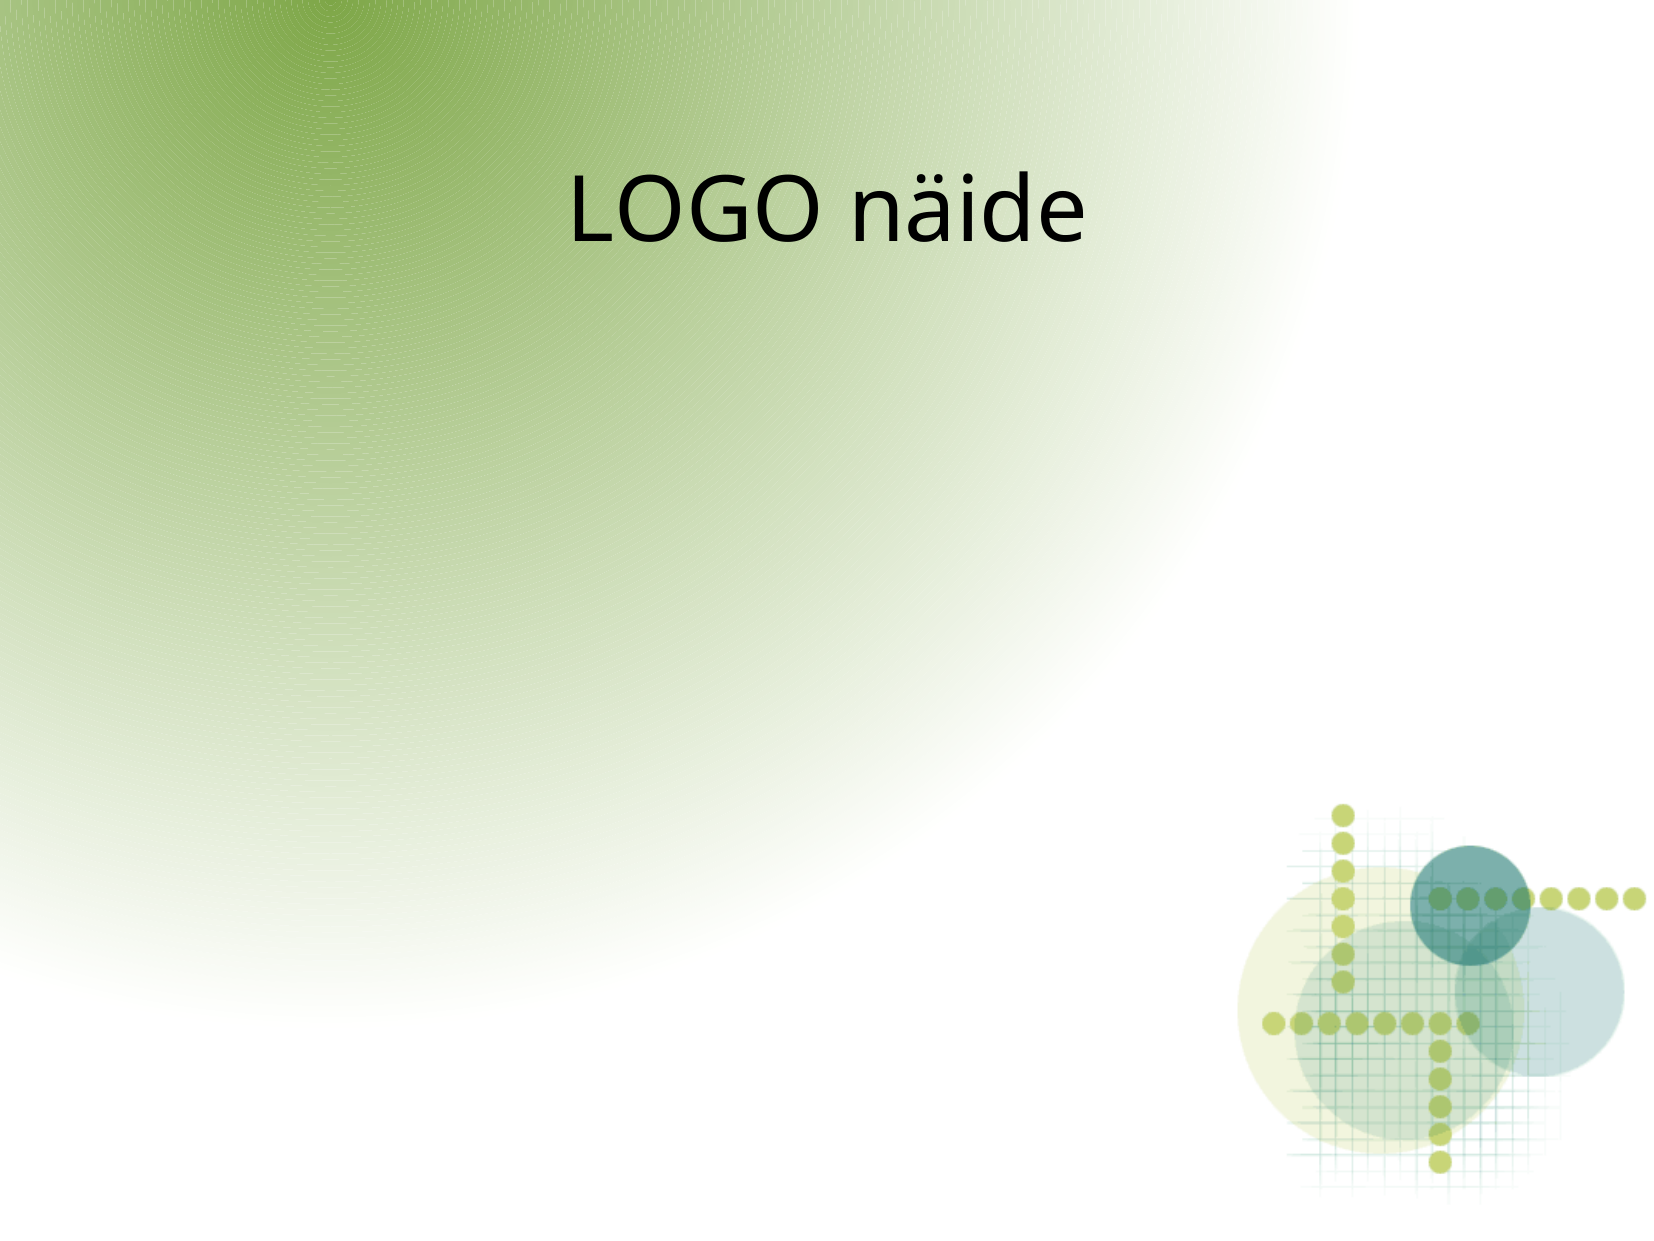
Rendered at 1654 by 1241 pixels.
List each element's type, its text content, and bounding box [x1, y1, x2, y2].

picture [1224, 792, 1654, 1211]
title LOGO näide [121, 102, 1534, 311]
